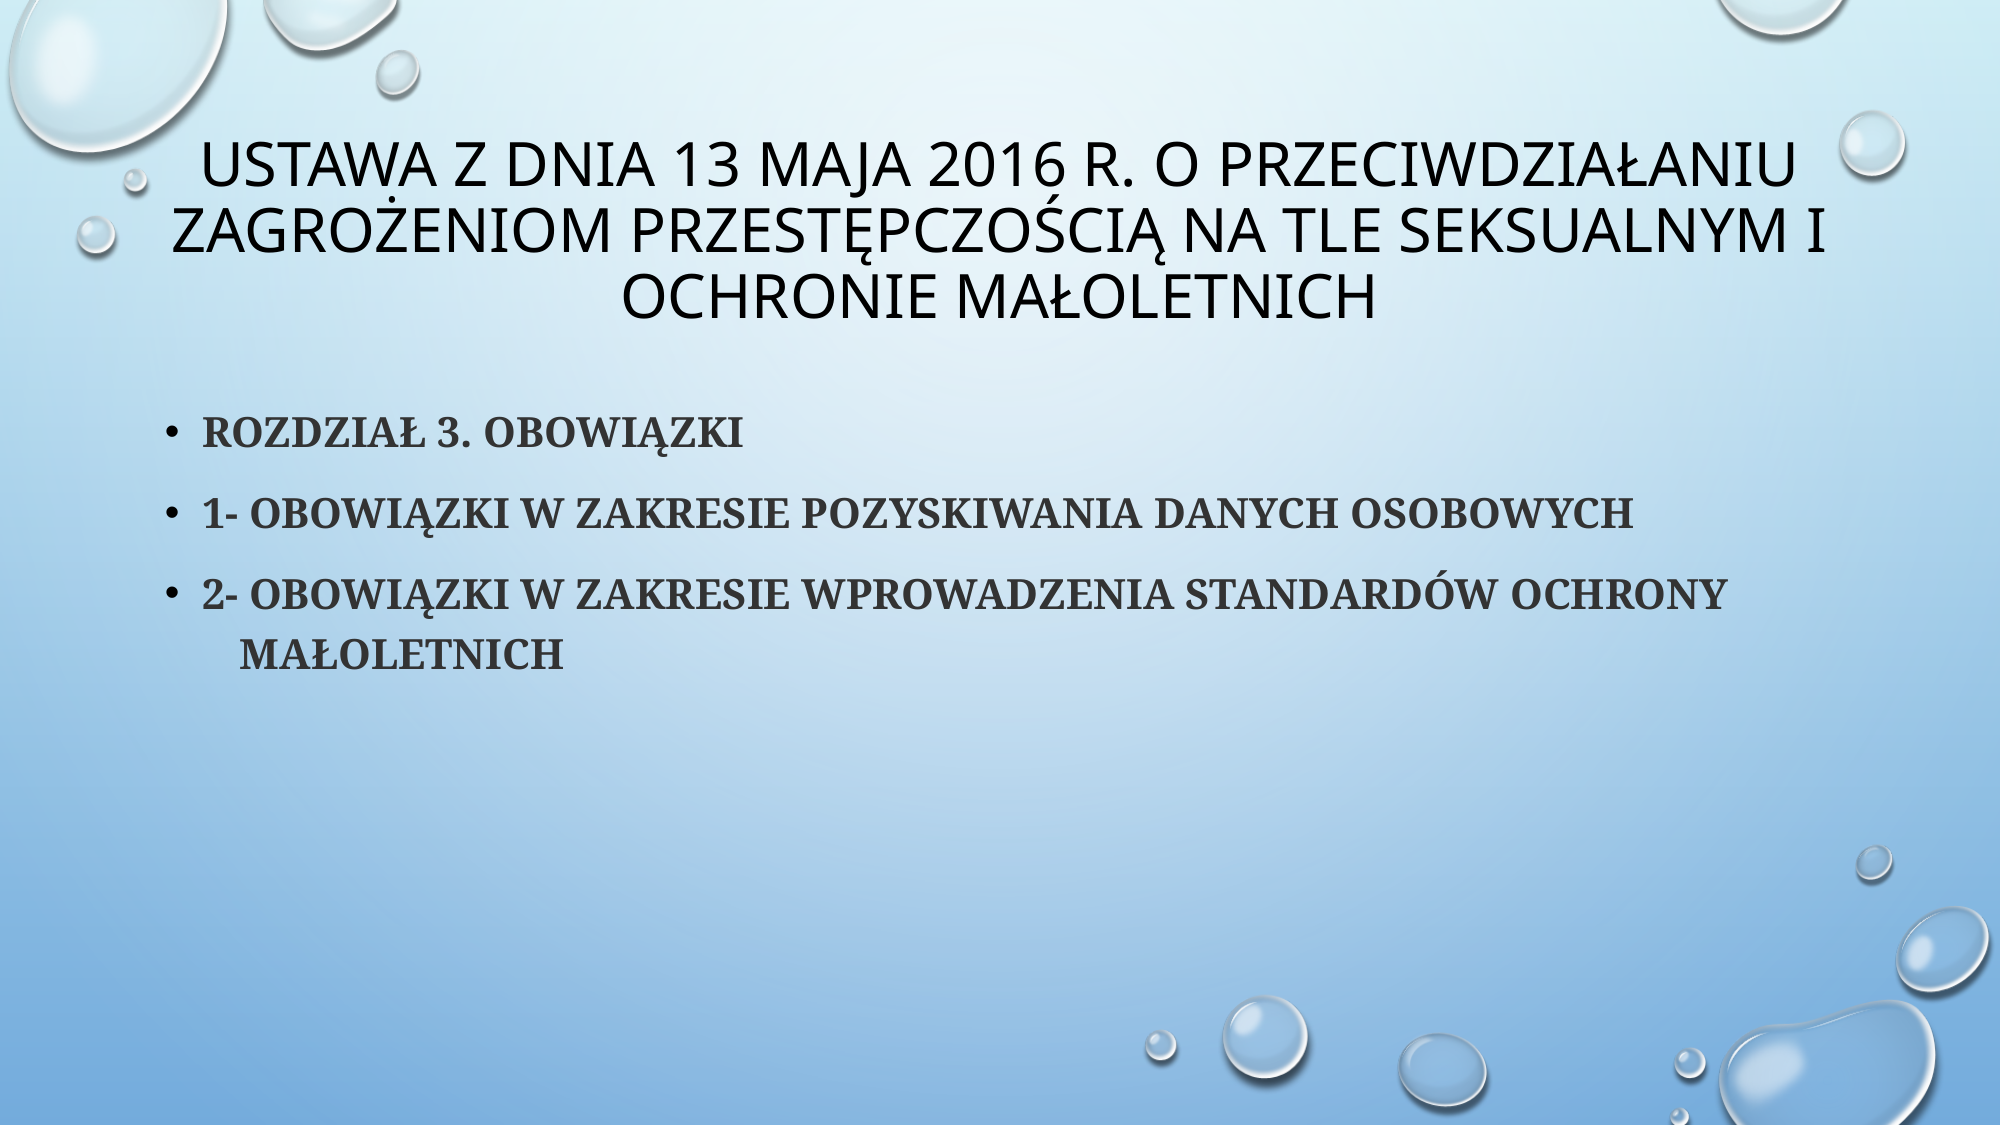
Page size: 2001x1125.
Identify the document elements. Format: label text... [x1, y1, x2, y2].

title Ustawa z dnia 13 maja 2016 r. o przeciwdziałaniu zagrożeniom przestępczością na tle seksualnym i ochronie małoletnich [149, 101, 1851, 364]
list Rozdział 3. Obowiązki 1- obowiązki w zakresie pozyskiwania danych osobowych 2- obowiązki w zakresie wprowadzenia standardów ochrony małoletnich [149, 388, 1850, 950]
